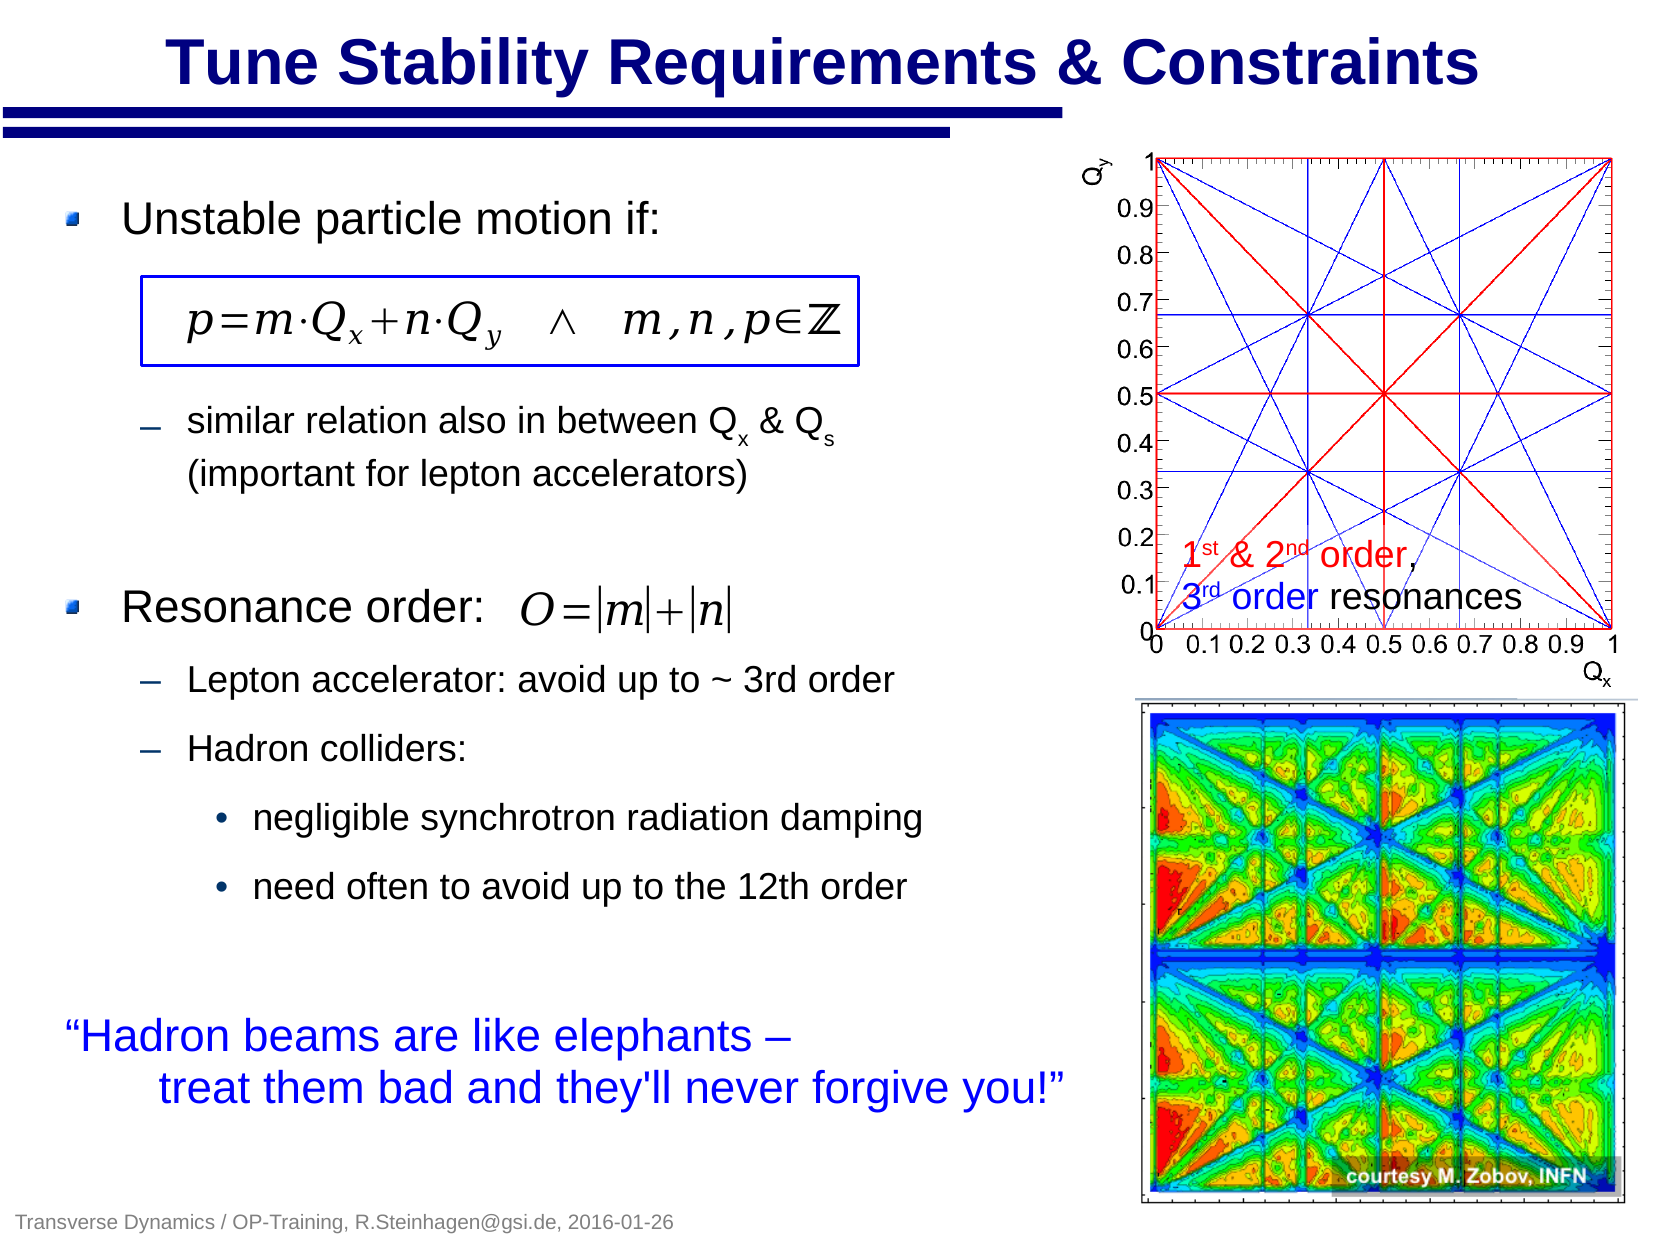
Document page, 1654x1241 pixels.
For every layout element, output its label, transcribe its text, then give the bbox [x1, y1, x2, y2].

picture [1064, 147, 1628, 694]
list Unstable particle motion if: similar relation also in between Qx & Qs (important for lepton accelerators) Resonance order: Lepton accelerator: avoid up to ~ 3rd order Hadron colliders: negligible synchrotron radiation damping need often to avoid up to the 12th order “Hadron beams are like elephants – treat them bad and they'll never forgive you!” [65, 192, 1628, 1205]
picture [1135, 698, 1638, 1211]
chart [508, 582, 749, 635]
chart [174, 291, 856, 351]
text_box 1st & 2nd order, 3rd order resonances [1164, 525, 1559, 636]
title Tune Stability Requirements & Constraints [165, 0, 1532, 124]
